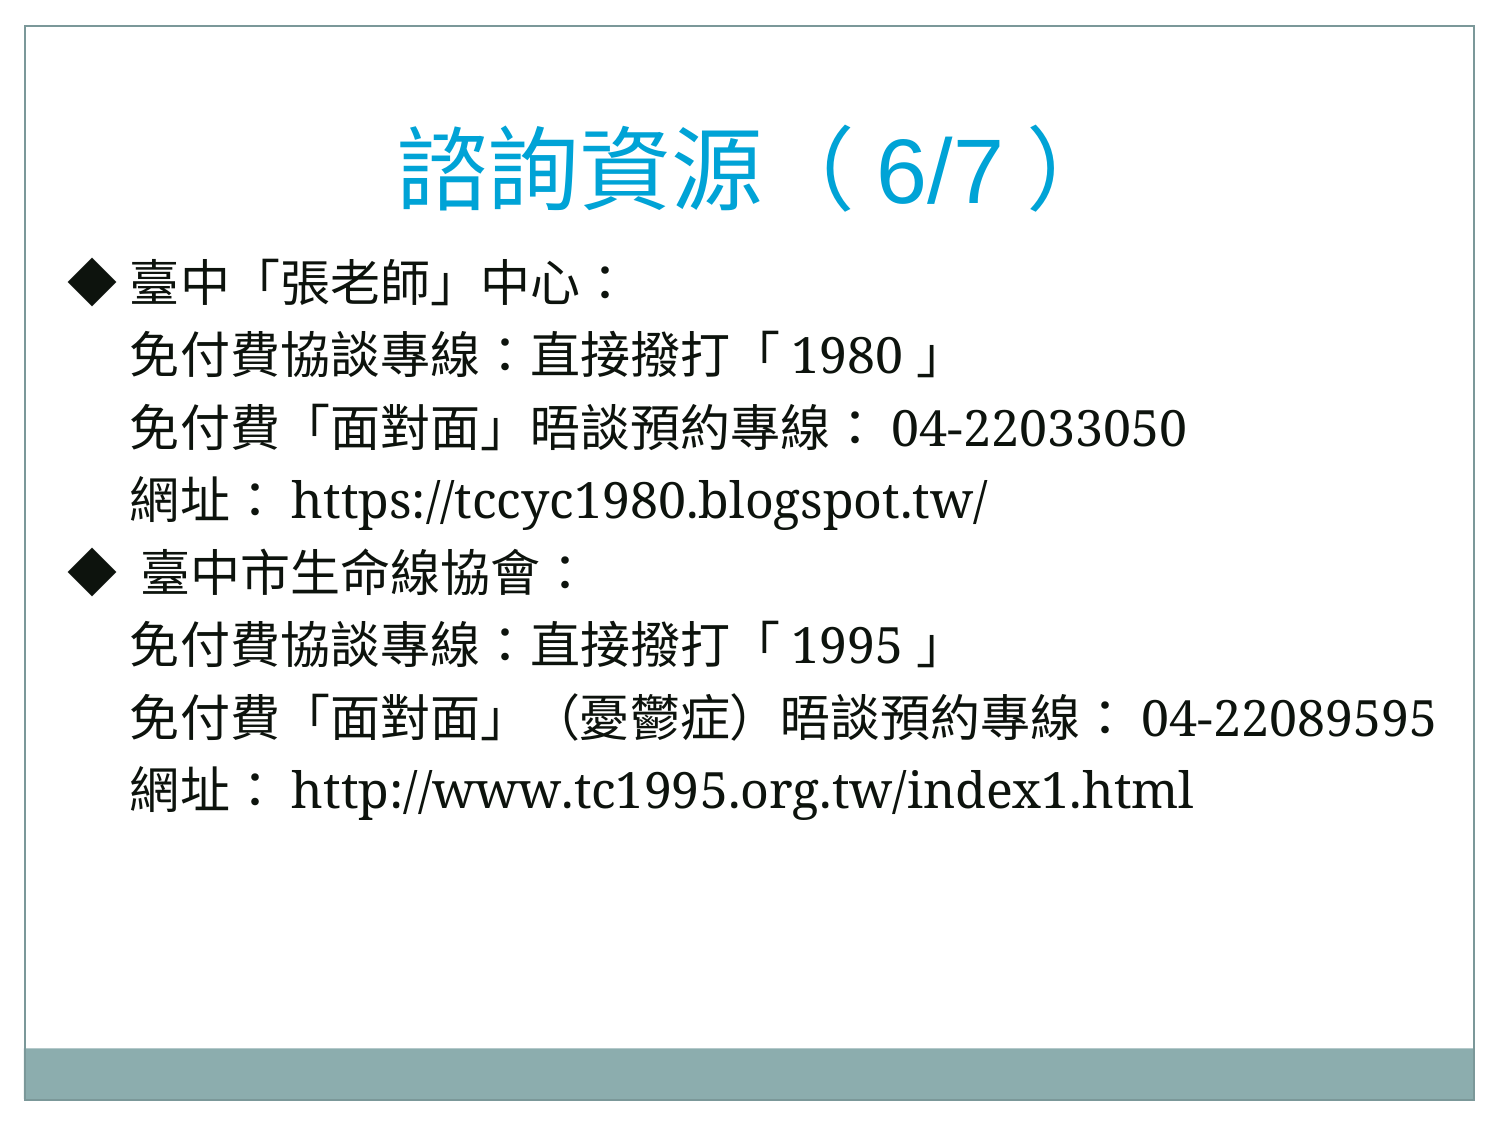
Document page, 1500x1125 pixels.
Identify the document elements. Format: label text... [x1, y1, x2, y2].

text_box 諮詢資源（6/7） [56, 89, 1458, 244]
text_box ◆臺中「張老師」中心： 免付費協談專線：直接撥打「1980」 免付費「面對面」晤談預約專線：04-22033050 網址：https://tccyc1980.blogspot.tw/ ◆臺中市生命線協會： 免付費協談專線：直接撥打「1995」 免付費「面對面」（憂鬱症）晤談預約專線：04-22089595 網址：http://www.tc1995.org.tw/index1.html [53, 243, 1455, 847]
